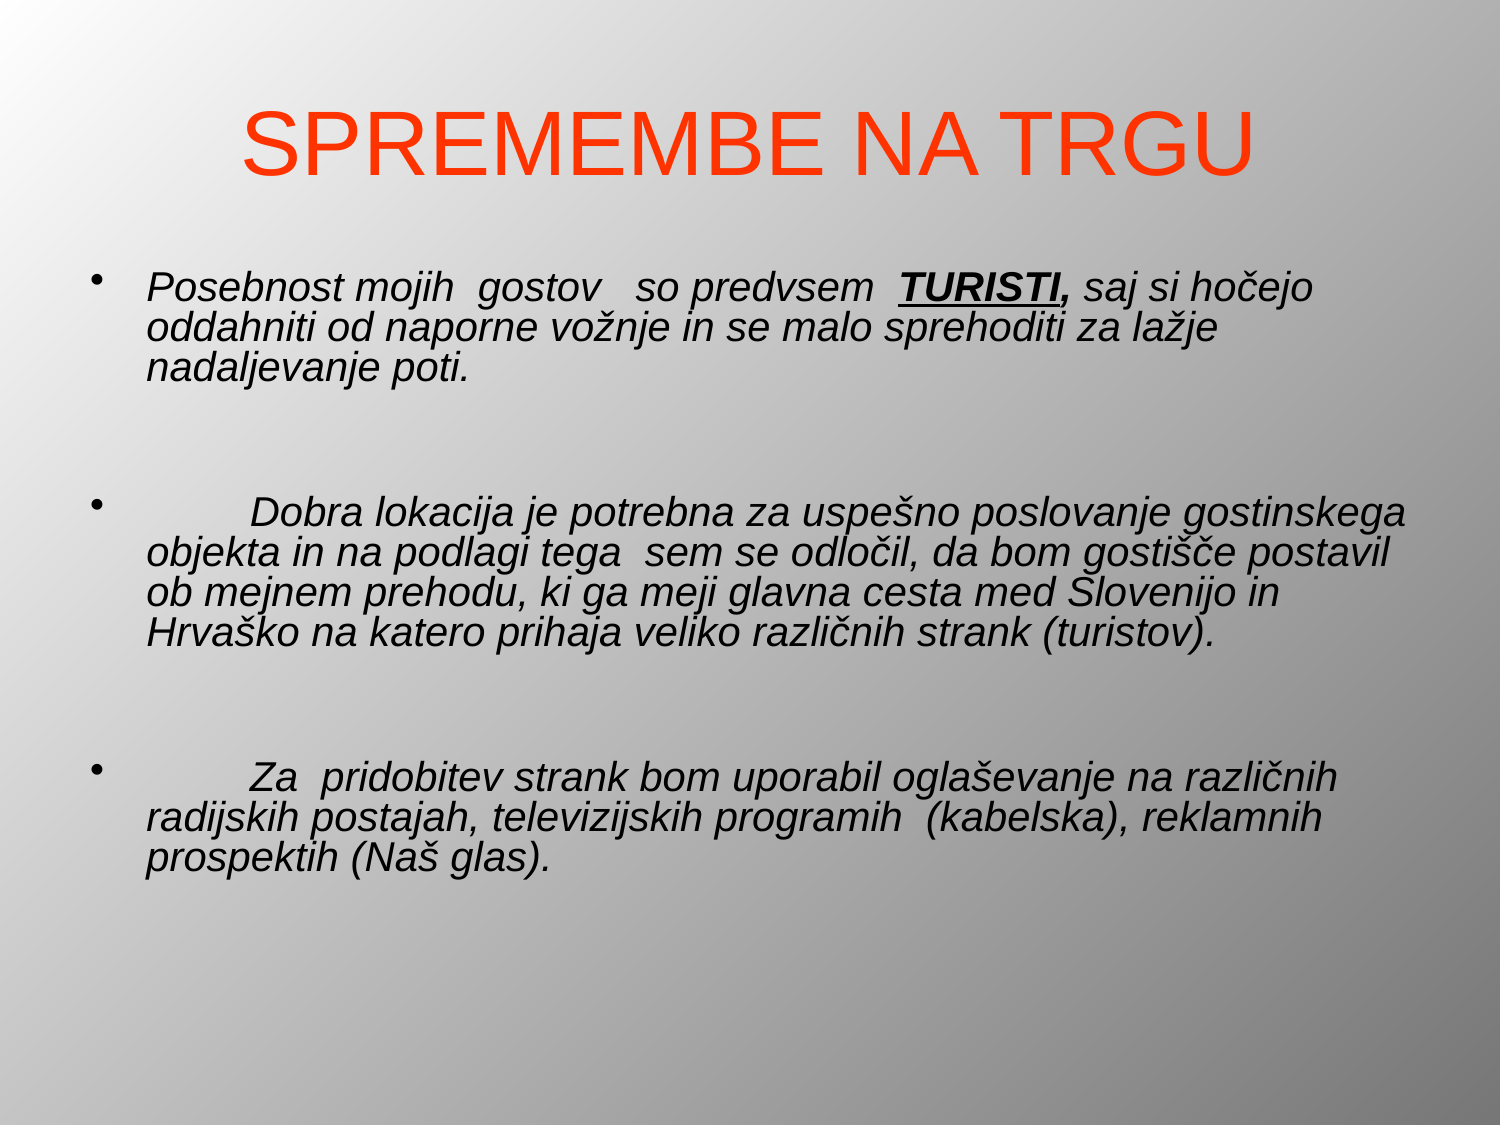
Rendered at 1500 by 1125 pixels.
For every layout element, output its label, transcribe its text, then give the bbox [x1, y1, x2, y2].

list Posebnost mojih gostov so predvsem TURISTI, saj si hočejo oddahniti od naporne vožnje in se malo sprehoditi za lažje nadaljevanje poti. Dobra lokacija je potrebna za uspešno poslovanje gostinskega objekta in na podlagi tega sem se odločil, da bom gostišče postavil ob mejnem prehodu, ki ga meji glavna cesta med Slovenijo in Hrvaško na katero prihaja veliko različnih strank (turistov). Za pridobitev strank bom uporabil oglaševanje na različnih radijskih postajah, televizijskih programih (kabelska), reklamnih prospektih (Naš glas). [75, 262, 1425, 1005]
title SPREMEMBE NA TRGU [75, 45, 1425, 233]
